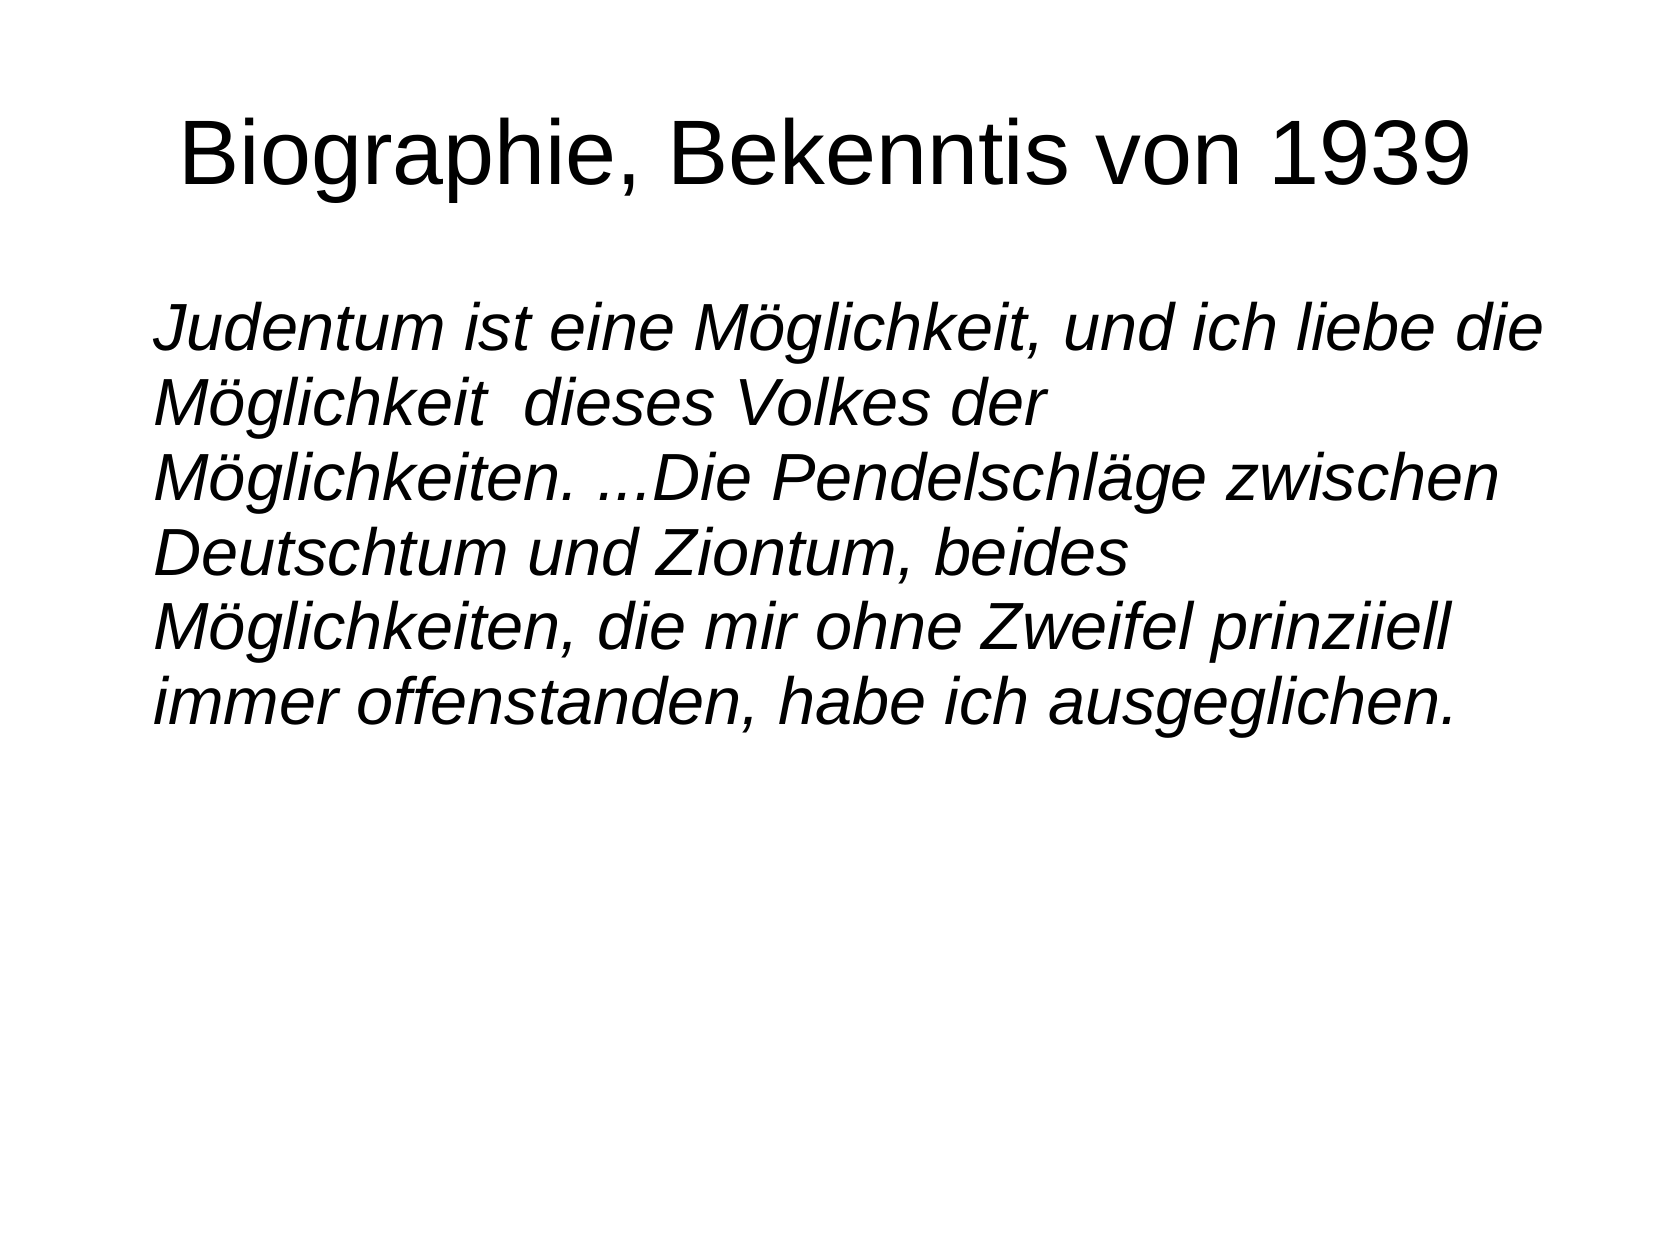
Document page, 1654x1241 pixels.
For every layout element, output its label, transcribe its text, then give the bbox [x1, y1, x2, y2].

list Judentum ist eine Möglichkeit, und ich liebe die Möglichkeit dieses Volkes der Möglichkeiten. ...Die Pendelschläge zwischen Deutschtum und Ziontum, beides Möglichkeiten, die mir ohne Zweifel prinziiell immer offenstanden, habe ich ausgeglichen. [82, 290, 1571, 1010]
title Biographie, Bekenntis von 1939 [82, 49, 1571, 257]
